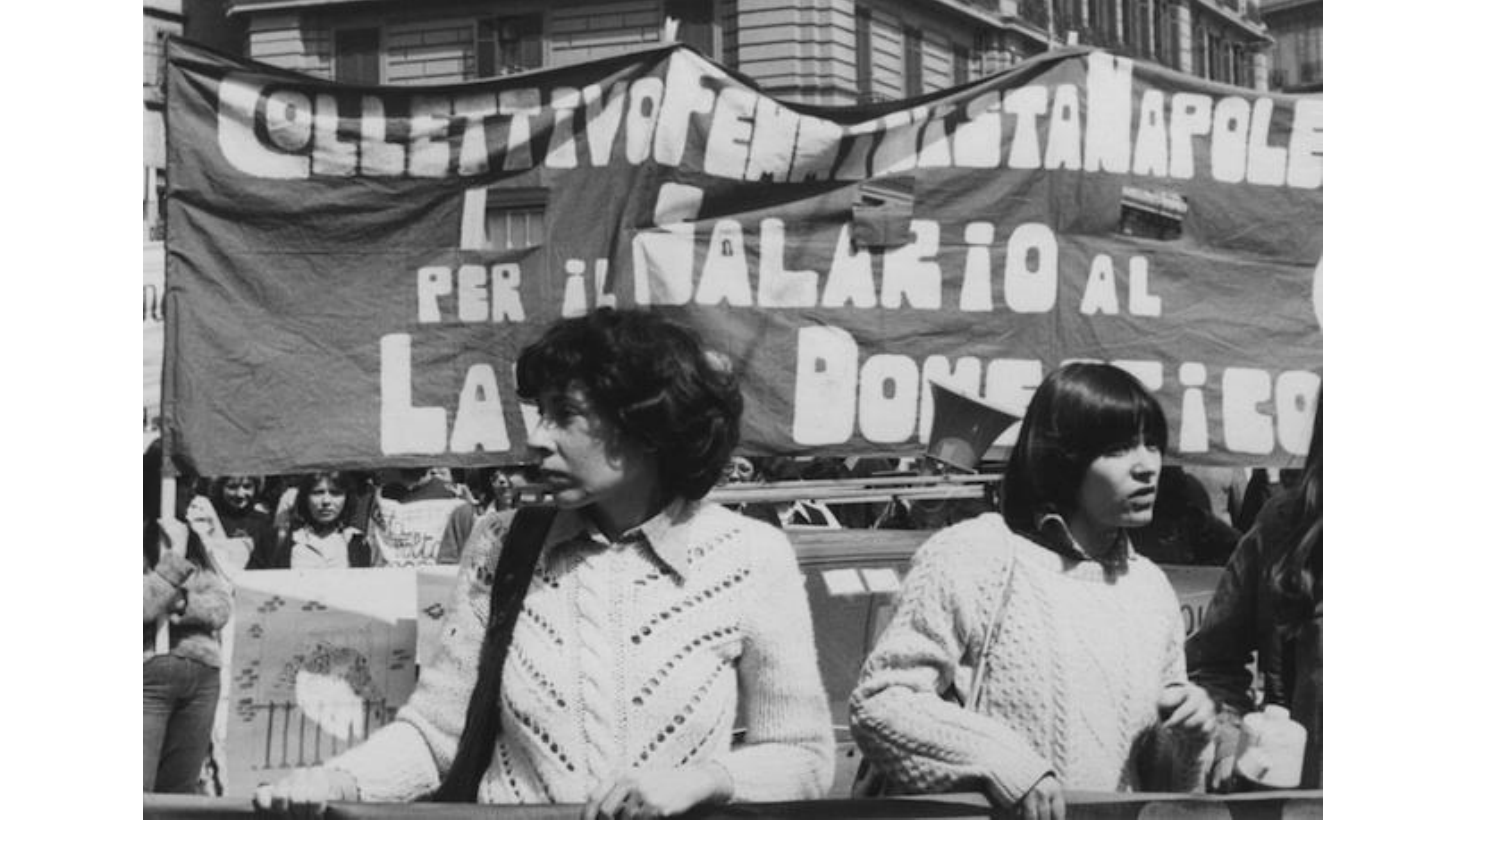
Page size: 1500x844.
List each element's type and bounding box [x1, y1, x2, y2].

picture [143, 0, 1323, 820]
